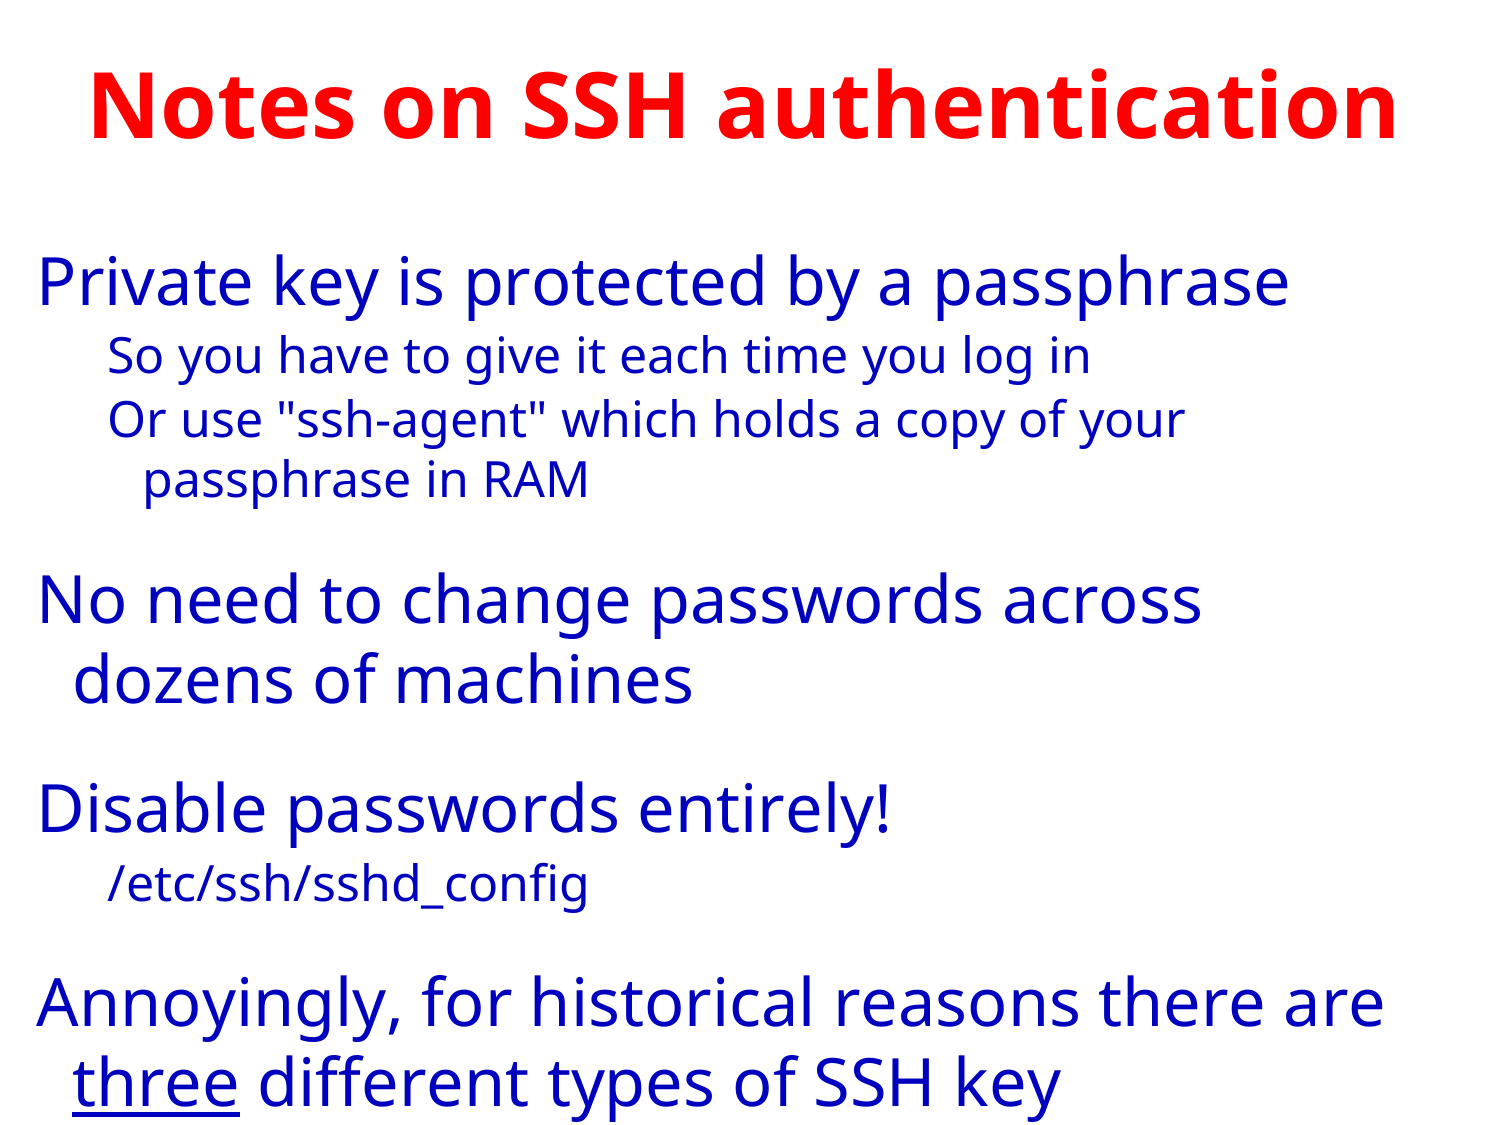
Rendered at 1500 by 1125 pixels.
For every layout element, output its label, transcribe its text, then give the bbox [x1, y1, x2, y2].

title Notes on SSH authentication [69, 40, 1420, 219]
list Private key is protected by a passphrase So you have to give it each time you log in Or use "ssh-agent" which holds a copy of your passphrase in RAM No need to change passwords across dozens of machines Disable passwords entirely! /etc/ssh/sshd_config Annoyingly, for historical reasons there are three different types of SSH key SSH1 RSA, SSH2 DSA, SSH2 RSA [1, 241, 1396, 1105]
